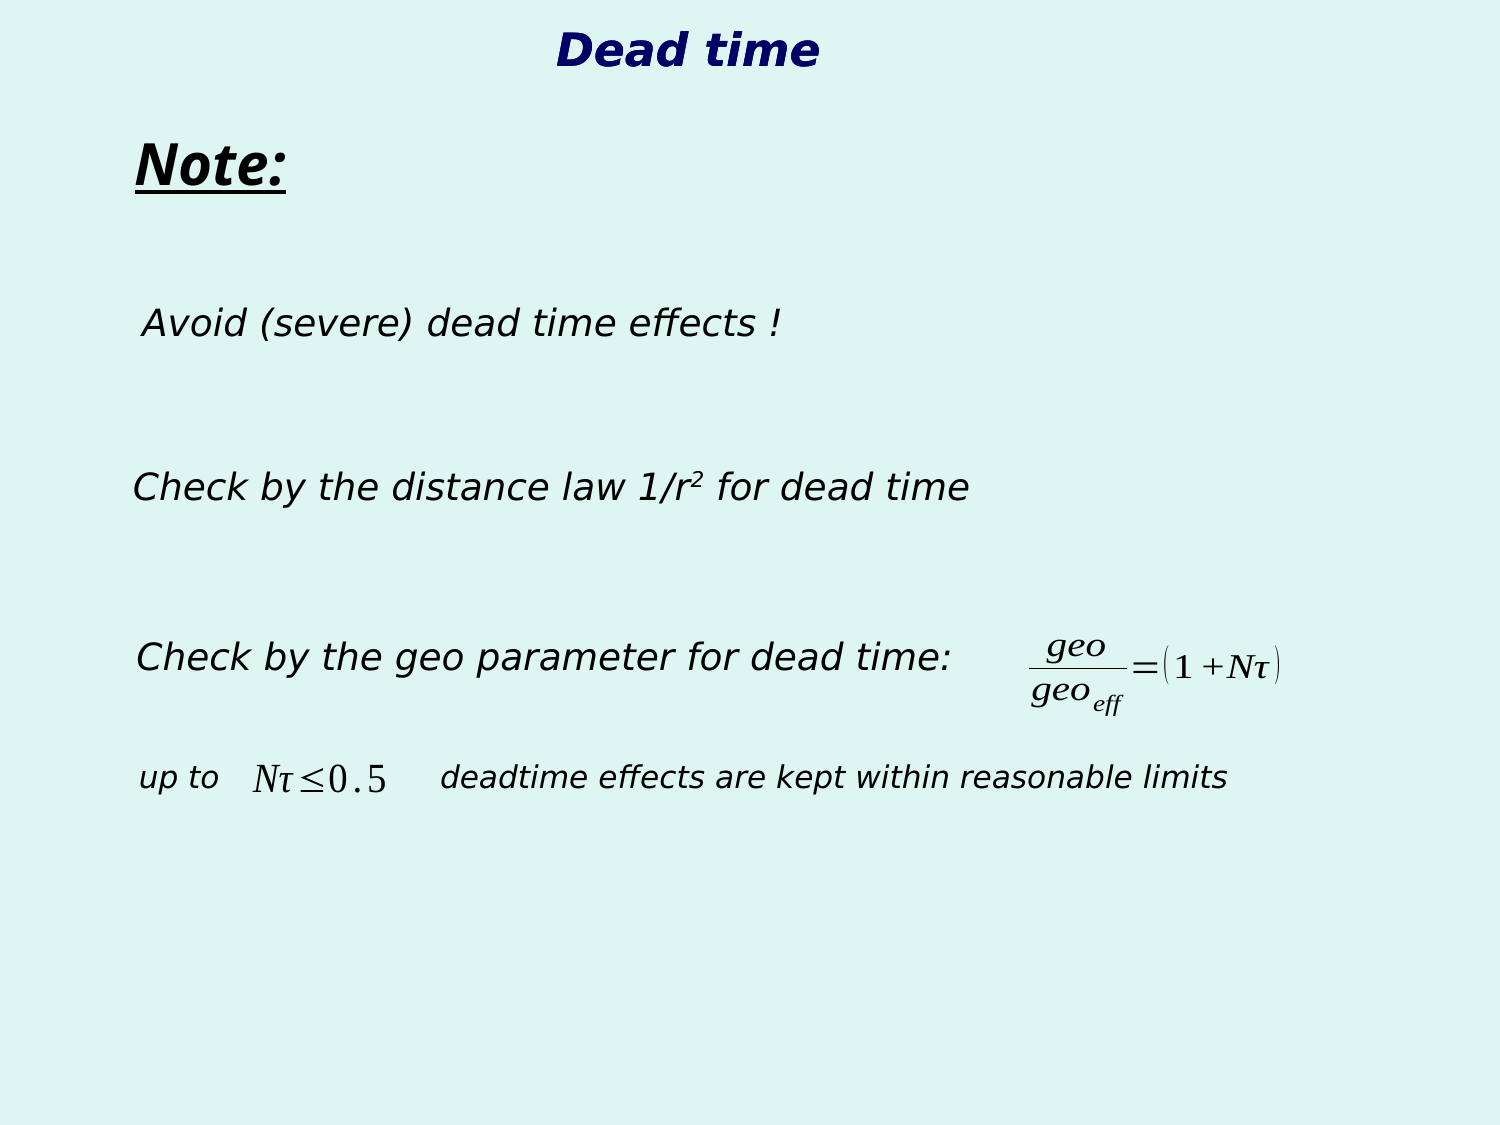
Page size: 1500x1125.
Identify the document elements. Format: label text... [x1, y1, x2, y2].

text_box up to [123, 750, 245, 803]
chart [245, 755, 400, 803]
text_box Check by the distance law 1/r2 for dead time [118, 455, 1022, 520]
text_box Note: [120, 120, 304, 205]
text_box Check by the geo parameter for dead time: [121, 626, 981, 701]
text_box Avoid (severe) dead time effects ! [127, 291, 804, 367]
chart [1015, 626, 1297, 717]
text_box deadtime effects are kept within reasonable limits [425, 750, 1254, 803]
text_box Dead time [540, 13, 951, 84]
